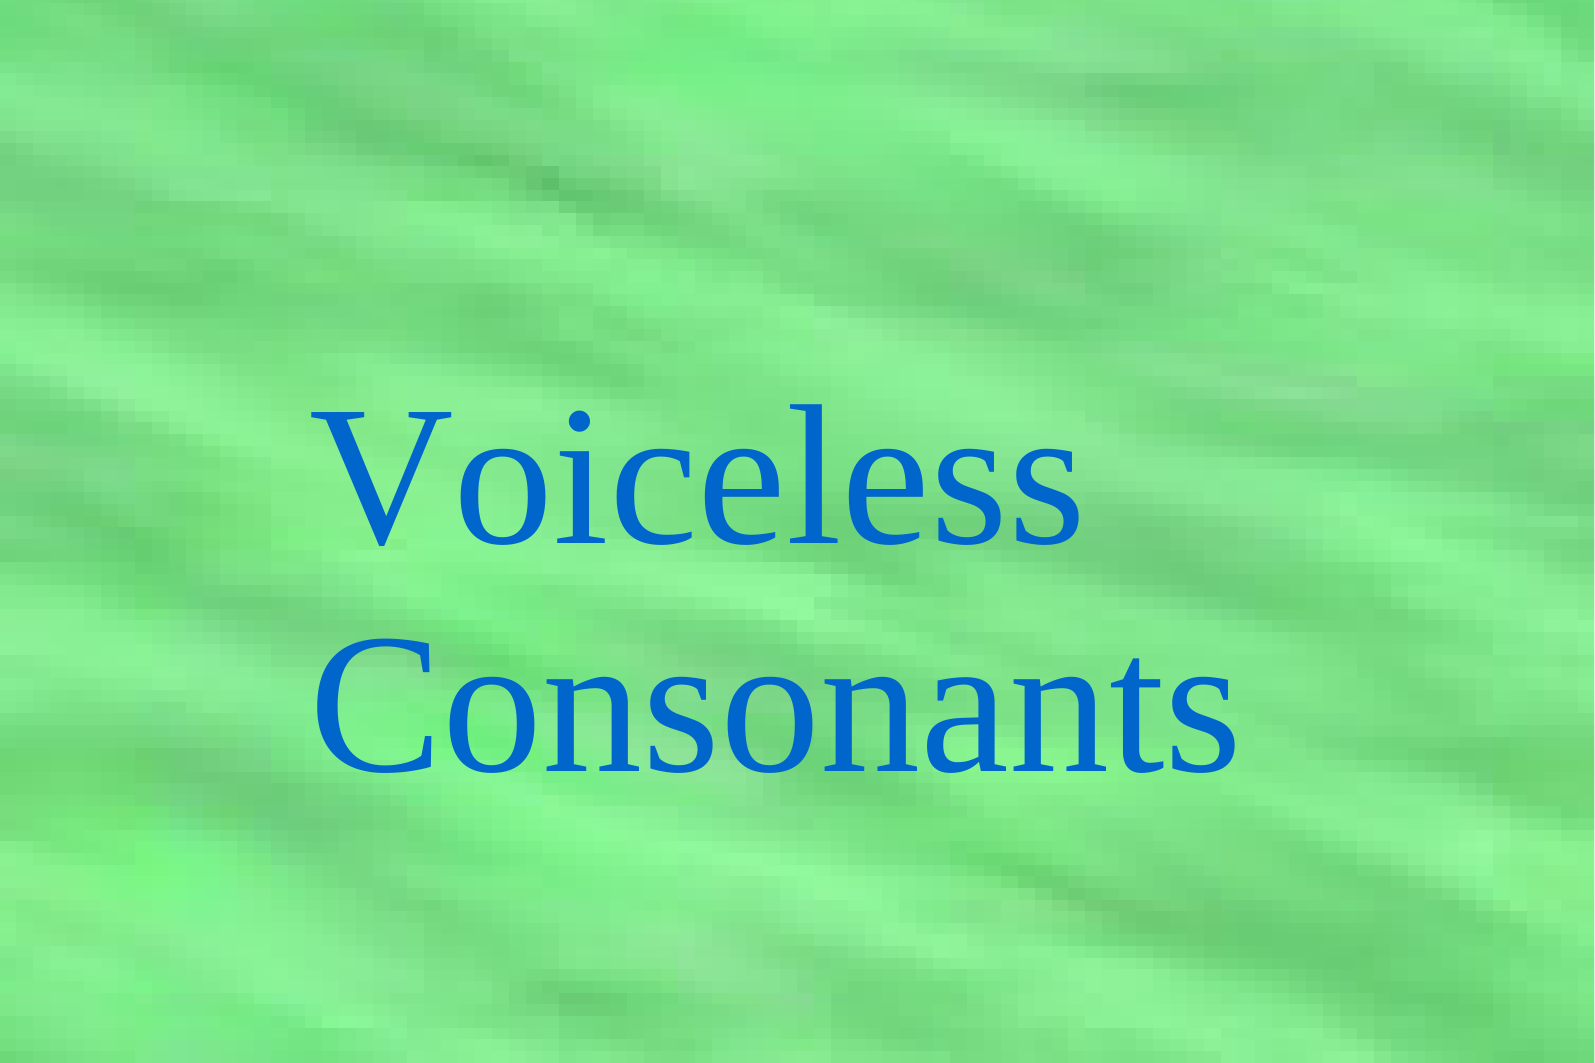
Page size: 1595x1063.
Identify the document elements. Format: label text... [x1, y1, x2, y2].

text_box Voiceless Consonants [309, 360, 1302, 817]
picture [0, 0, 1595, 1063]
